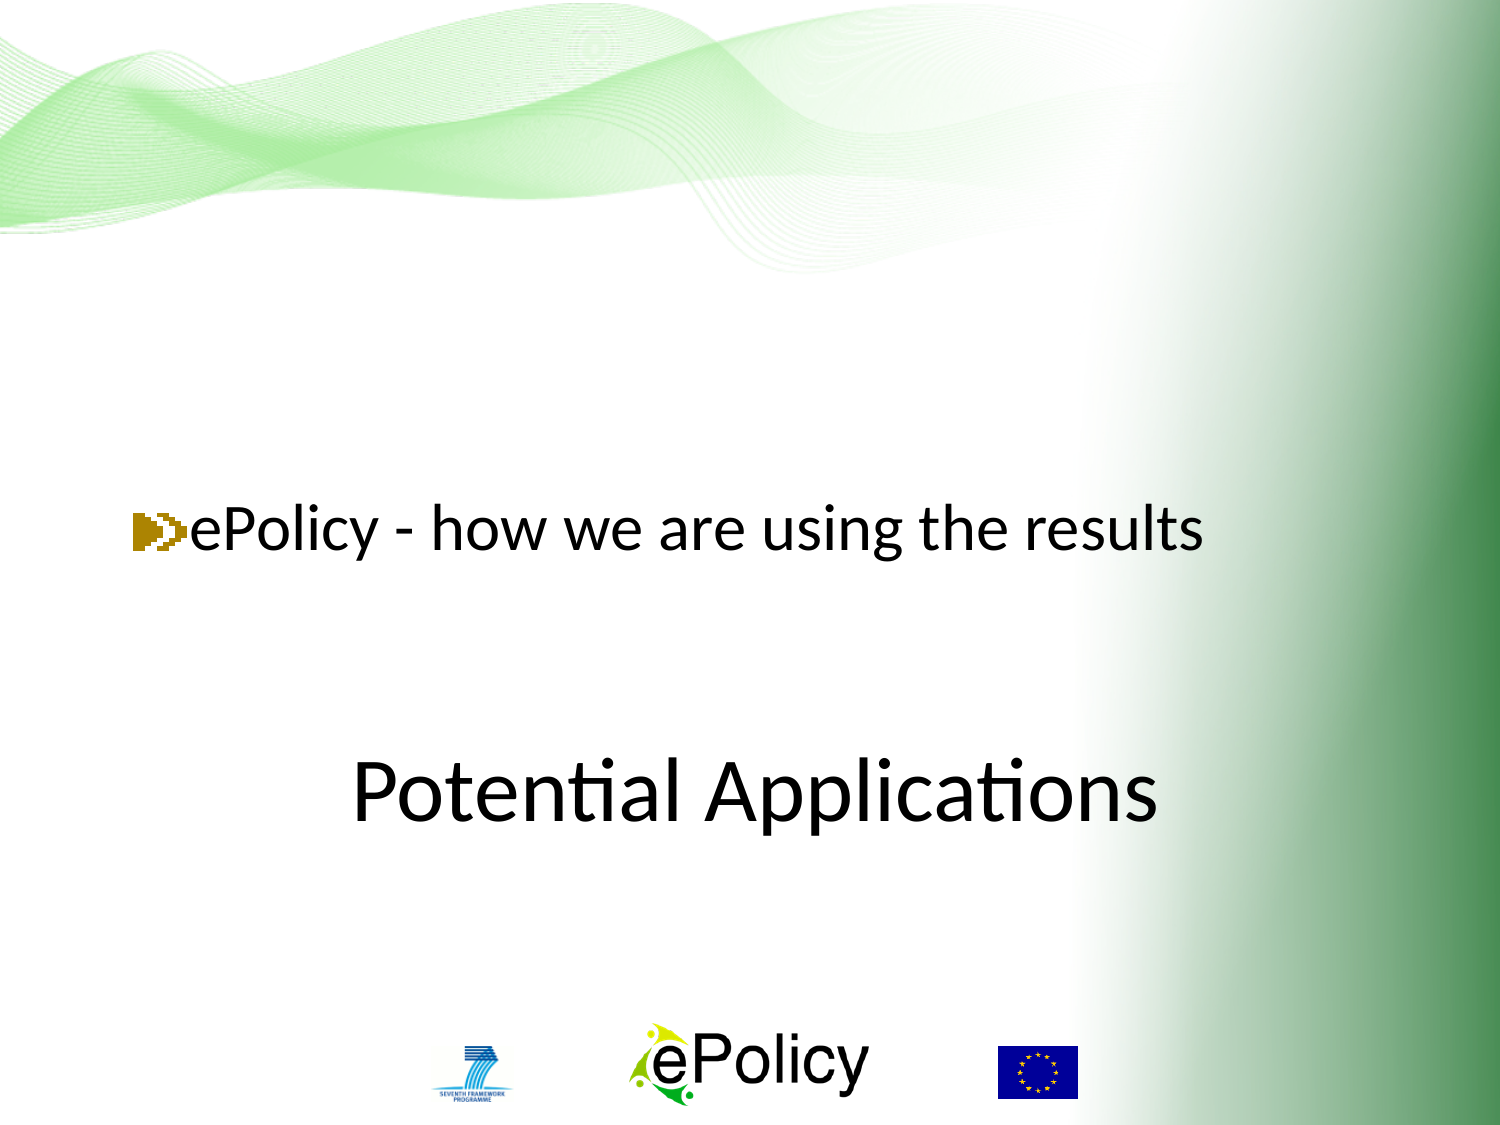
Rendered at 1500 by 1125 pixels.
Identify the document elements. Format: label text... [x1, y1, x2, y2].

picture [431, 1046, 514, 1102]
picture [0, 0, 1500, 1125]
title Potential Applications [118, 723, 1394, 947]
list ePolicy - how we are using the results [118, 476, 1394, 723]
